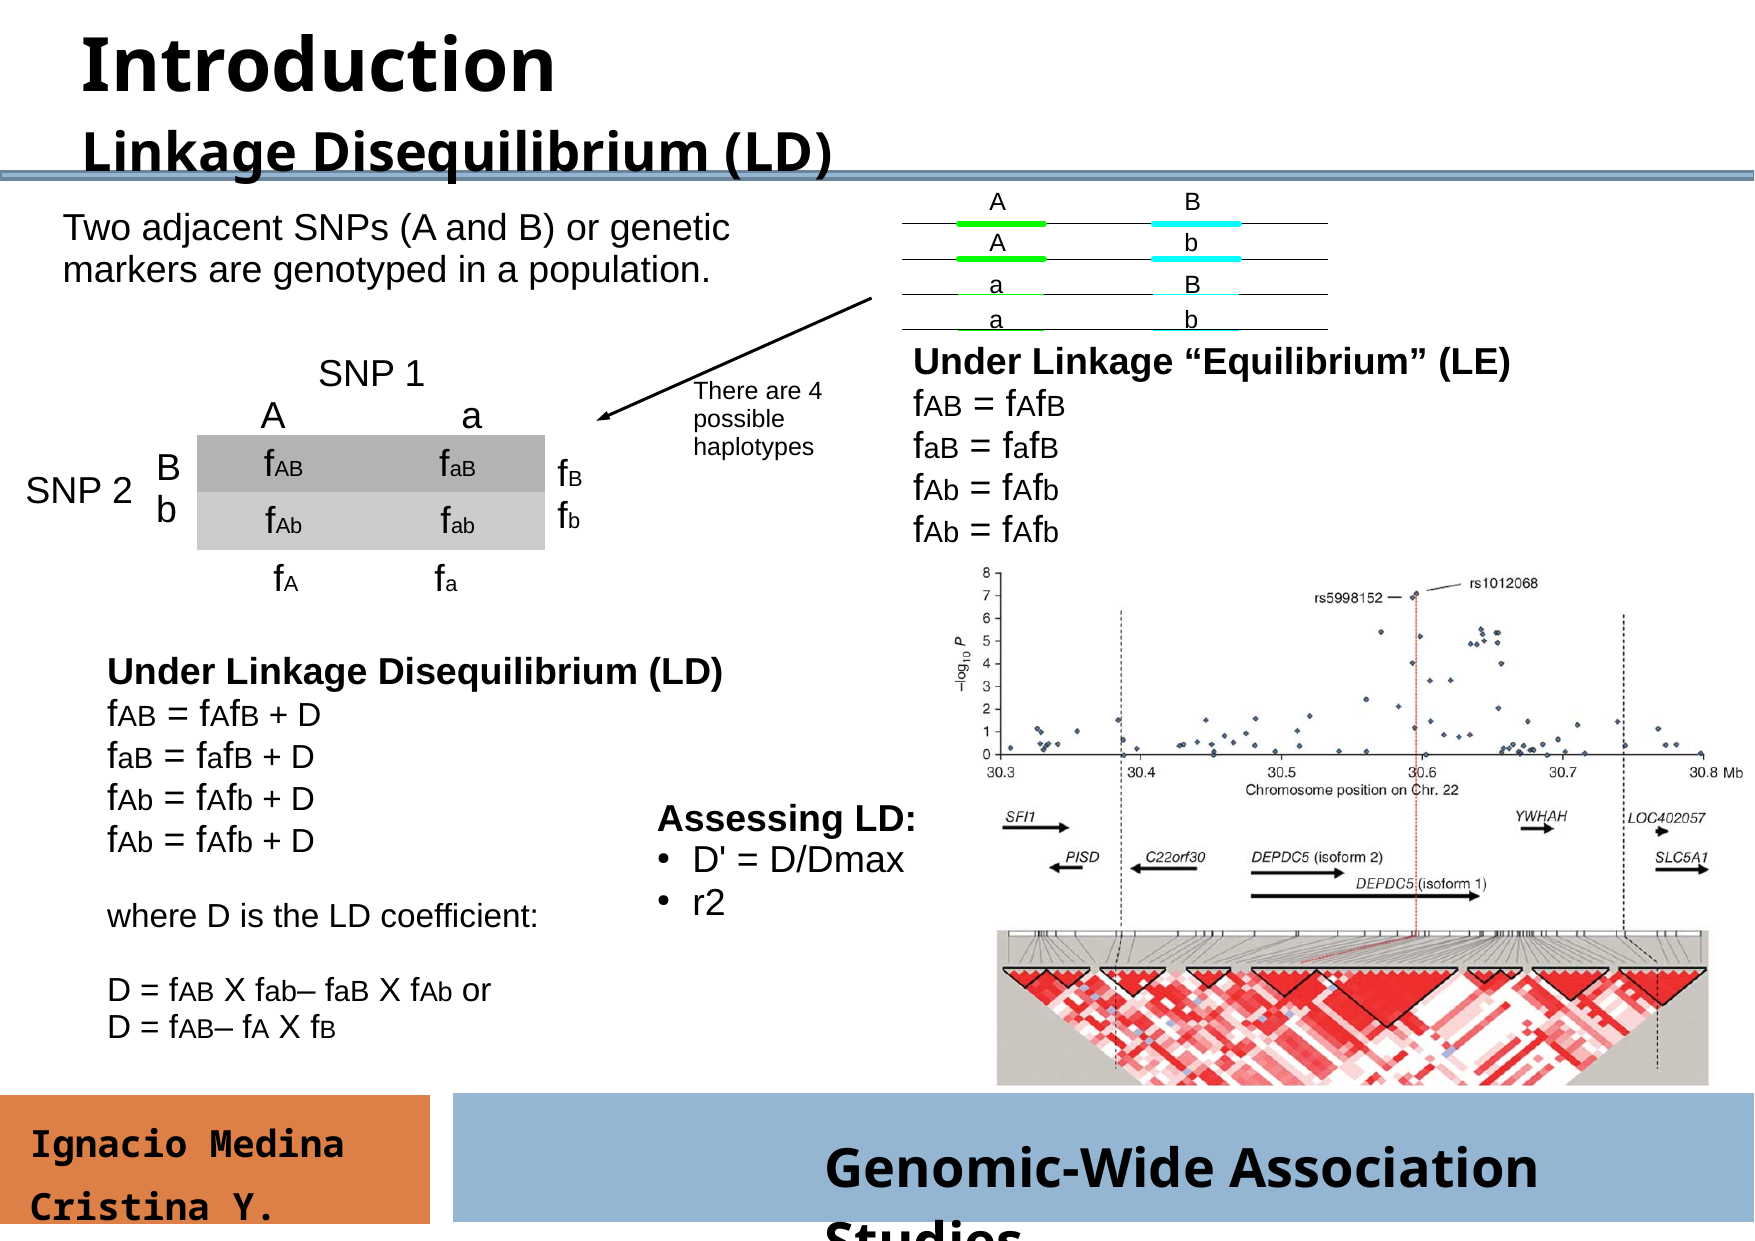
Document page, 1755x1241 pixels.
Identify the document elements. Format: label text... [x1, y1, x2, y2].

text_box SNP 2 [10, 462, 162, 520]
text_box Under Linkage Disequilibrium (LD) fAB = fAfB + D faB = fafB + D fAb = fAfb + D fAb = fAfb + D where D is the LD coefficient: D = fAB Х fab– faB Х fAb or D = fAB– fA Х fB [90, 641, 825, 1055]
text_box A [973, 220, 1039, 261]
text_box a [973, 296, 1039, 331]
text_box [259, 171, 448, 179]
table_header faB [371, 444, 545, 492]
text_box B [1168, 261, 1234, 296]
text_box Under Linkage “Equilibrium” (LE) fAB = fAfB faB = fafB fAb = fAfb fAb = fAfb [896, 331, 1631, 560]
table_cell fAb [197, 492, 371, 550]
text_box fB fb [542, 445, 631, 545]
picture [953, 565, 1743, 1086]
text_box SNP 1 A a [197, 345, 547, 444]
text_box b [1168, 220, 1234, 261]
text_box [736, 171, 820, 179]
text_box B b [141, 439, 188, 539]
text_box B [1168, 178, 1234, 220]
text_box [823, 171, 1754, 179]
text_box Ignacio Medina Cristina Y. González [15, 1110, 421, 1213]
text_box A [973, 178, 1039, 220]
table_header fAB [197, 444, 371, 492]
text_box Two adjacent SNPs (A and B) or genetic markers are genotyped in a population. [47, 199, 872, 299]
text_box Introduction Linkage Disequilibrium (LD) [67, 3, 1688, 168]
text_box b [1168, 296, 1234, 331]
text_box [456, 171, 733, 179]
table_cell fab [371, 492, 545, 550]
text_box Assessing LD: D' = D/Dmax r2 [640, 788, 953, 932]
text_box There are 4 possible haplotypes [677, 367, 890, 470]
text_box Genomic-Wide Association Studies [810, 1122, 1726, 1200]
text_box fA fa [202, 550, 528, 608]
text_box [0, 171, 253, 179]
text_box a [973, 261, 1039, 296]
